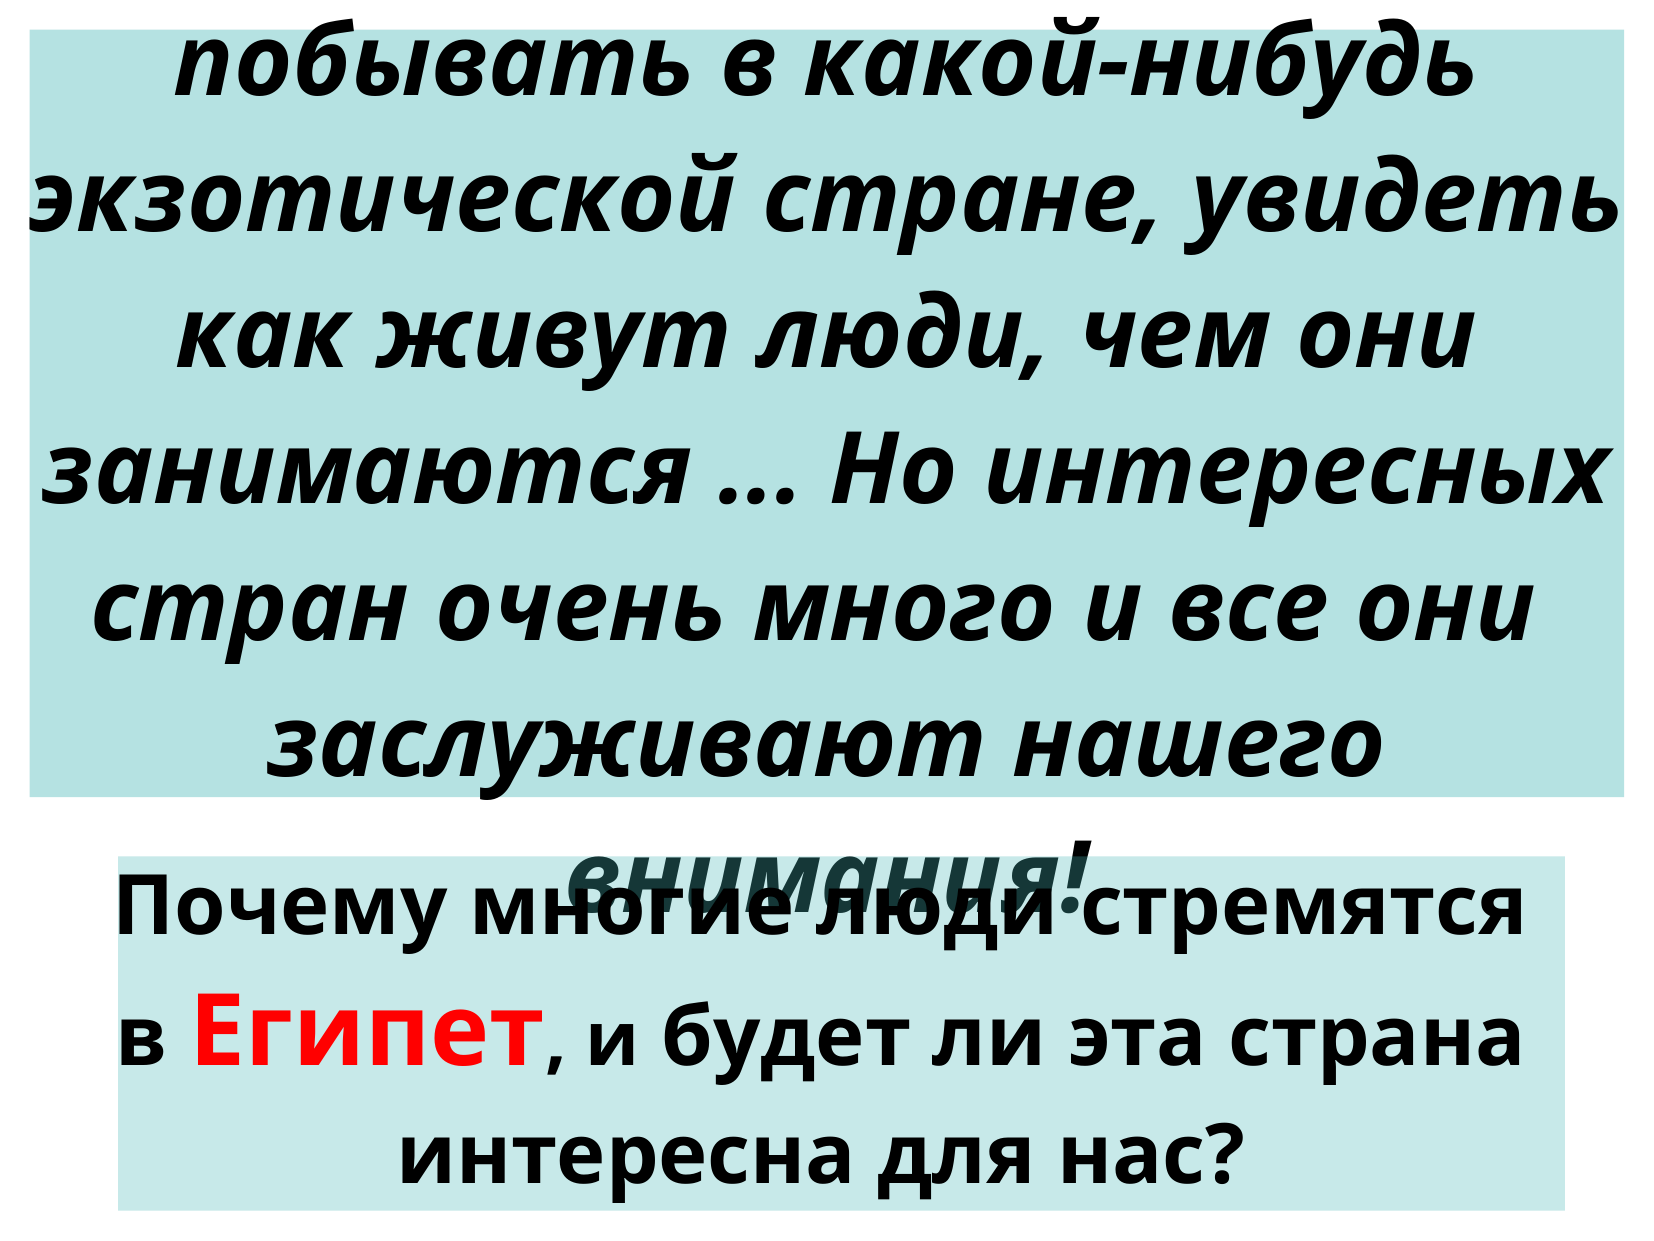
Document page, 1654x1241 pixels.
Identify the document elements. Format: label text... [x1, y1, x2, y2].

text_box [498, 794, 1625, 798]
title У каждого есть мечта побывать в какой-нибудь экзотической стране, увидеть как живут люди, чем они занимаются ... Но интересных стран очень много и все они заслуживают нашего внимания! [0, 0, 1654, 794]
picture [0, 794, 1654, 1241]
subtitle Почему многие люди стремятся в Египет, и будет ли эта страна интересна для нас? [76, 826, 1565, 1227]
text_box [29, 794, 480, 798]
